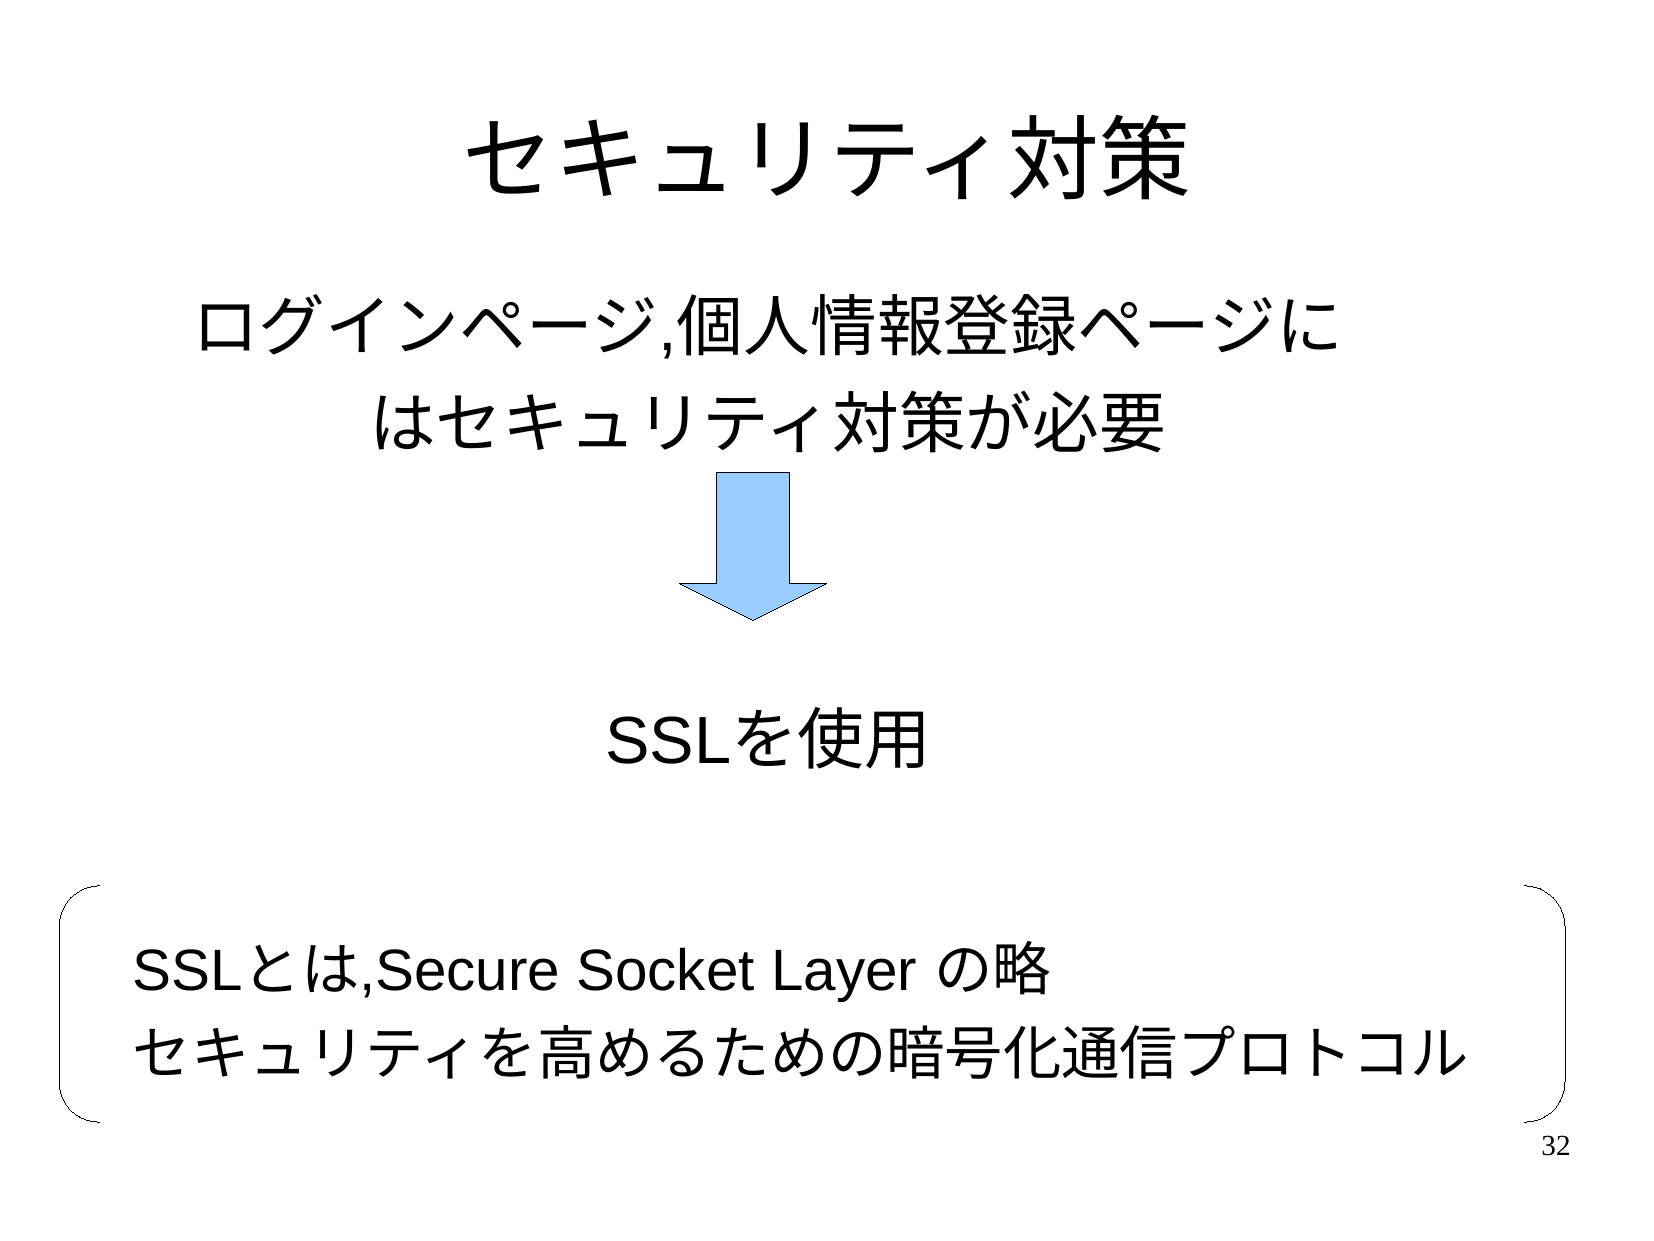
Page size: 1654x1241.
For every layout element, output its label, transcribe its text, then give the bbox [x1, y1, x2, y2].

text_box ログインページ,個人情報登録ページにはセキュリティ対策が必要 [147, 265, 1388, 422]
text_box SSLとは,Secure Socket Layer の略 セキュリティを高めるための暗号化通信プロトコル [118, 915, 1595, 1211]
text_box [679, 472, 827, 621]
text_box SSLを使用 [590, 679, 1300, 769]
title セキュリティ対策 [82, 57, 1571, 248]
